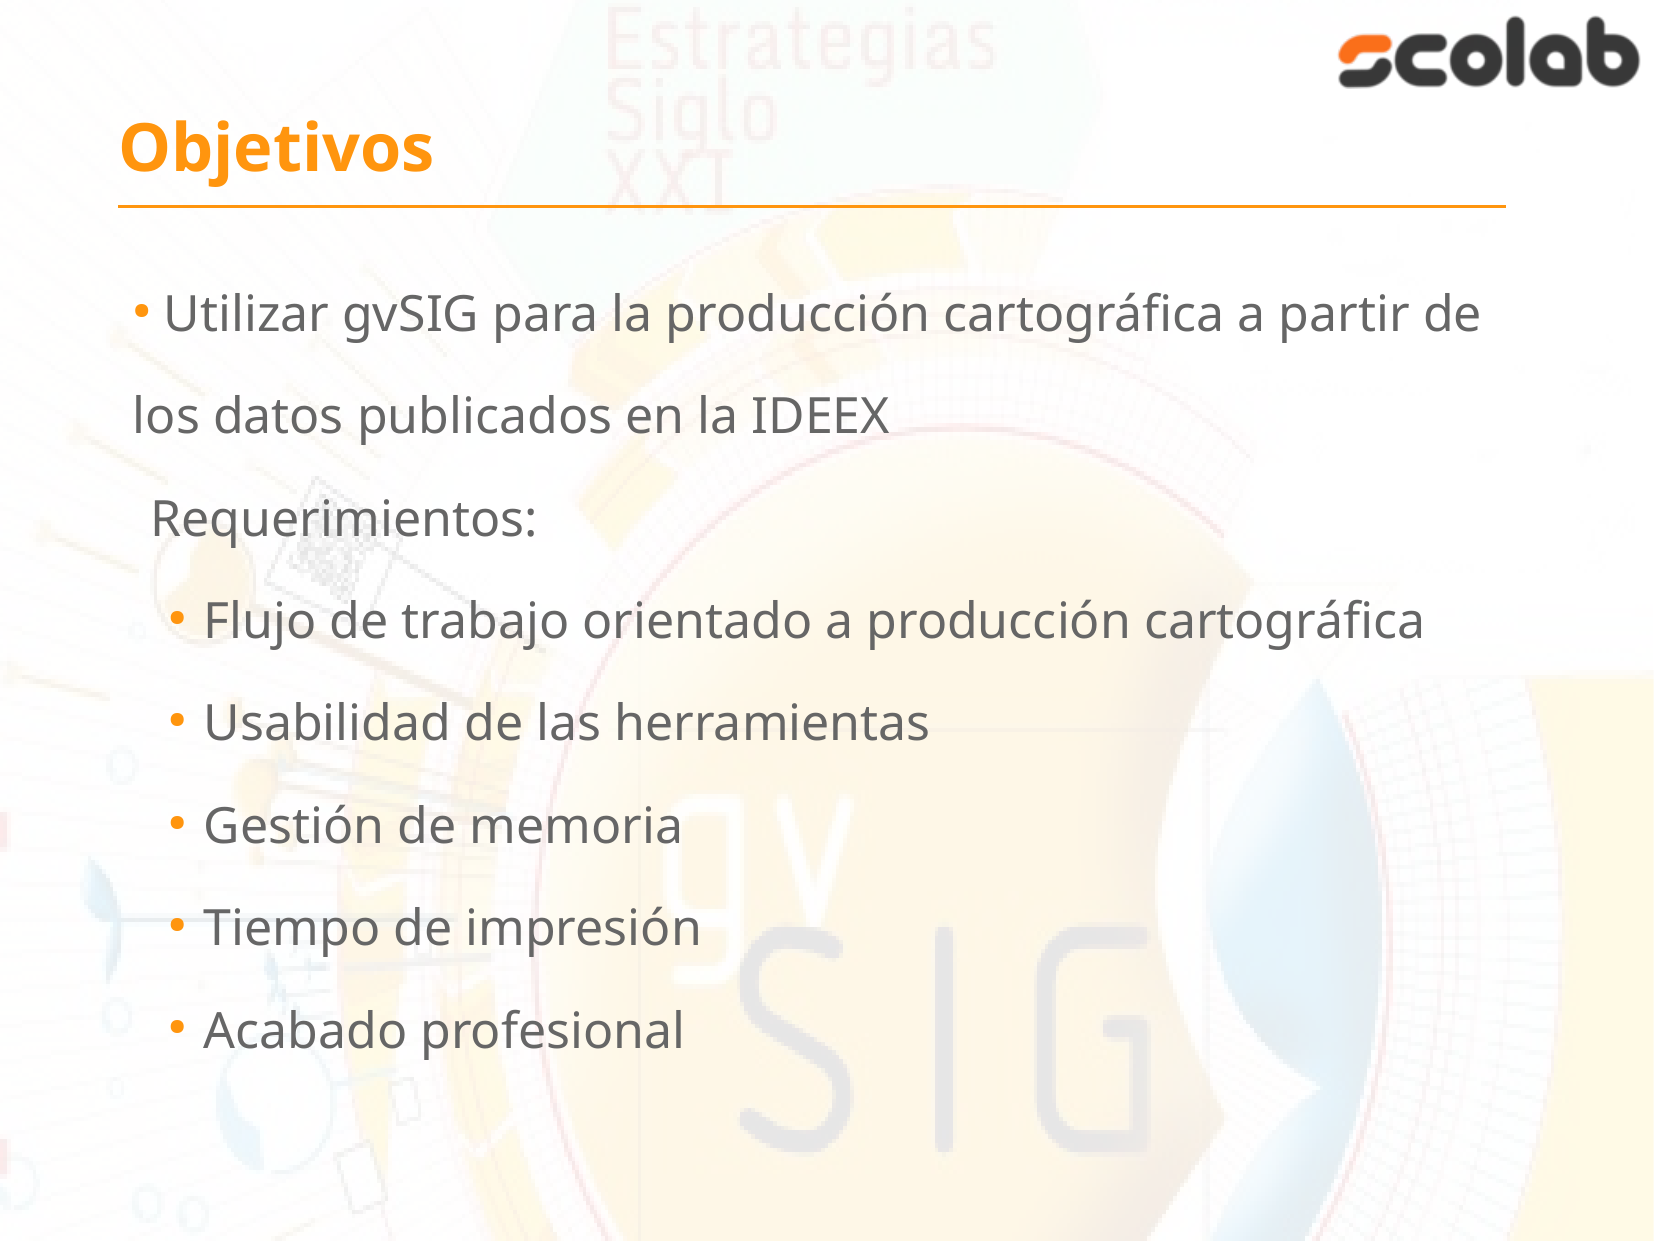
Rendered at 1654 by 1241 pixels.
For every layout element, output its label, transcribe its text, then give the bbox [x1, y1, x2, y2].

picture [0, 0, 1654, 1241]
text_box Utilizar gvSIG para la producción cartográfica a partir de los datos publicados en la IDEEX Requerimientos: Flujo de trabajo orientado a producción cartográfica Usabilidad de las herramientas Gestión de memoria Tiempo de impresión Acabado profesional [118, 236, 1506, 1012]
title Objetivos [118, 96, 1607, 195]
